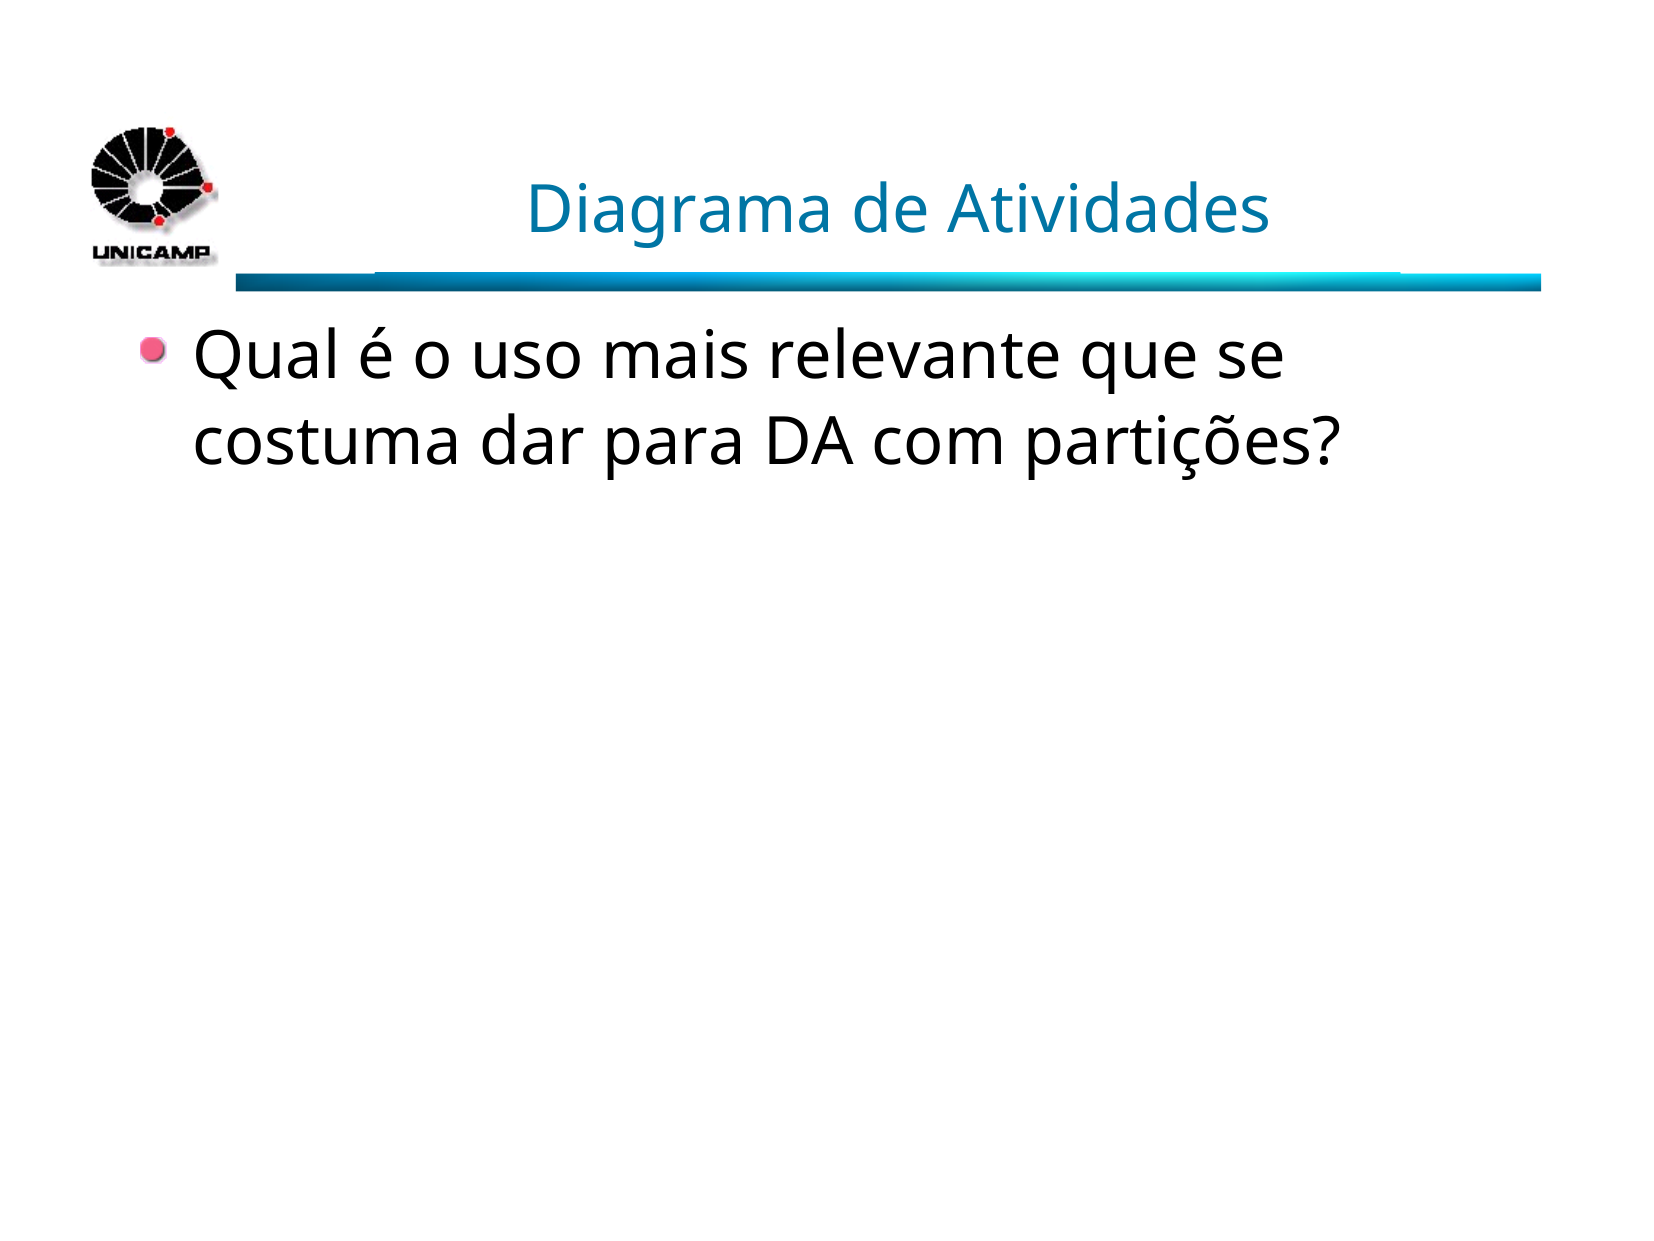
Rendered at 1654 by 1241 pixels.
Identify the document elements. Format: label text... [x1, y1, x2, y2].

list Qual é o uso mais relevante que se costuma dar para DA com partições? [121, 309, 1534, 1182]
title Diagrama de Atividades [264, 42, 1534, 250]
picture [125, 272, 1654, 295]
